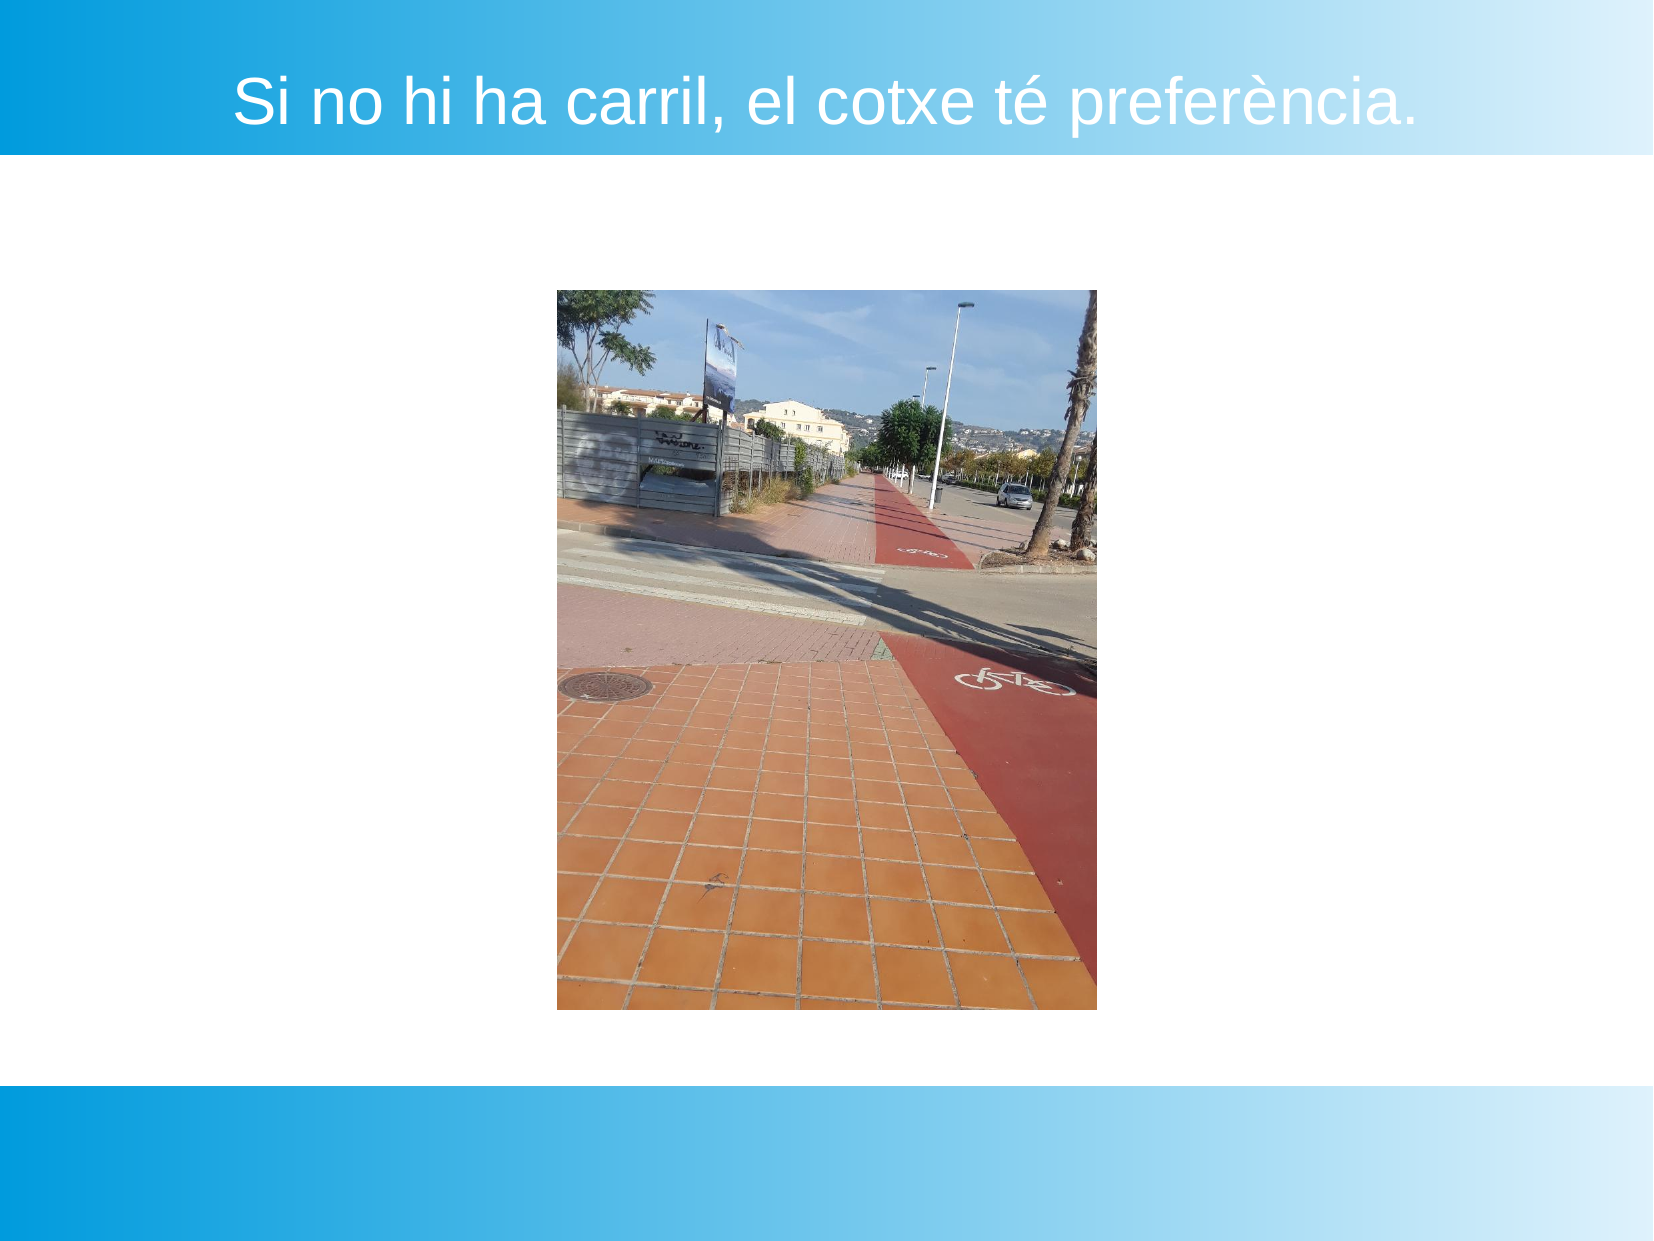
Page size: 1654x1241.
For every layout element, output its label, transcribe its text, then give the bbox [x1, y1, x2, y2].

picture [557, 290, 1097, 1010]
title Si no hi ha carril, el cotxe té preferència. [82, 49, 1571, 155]
